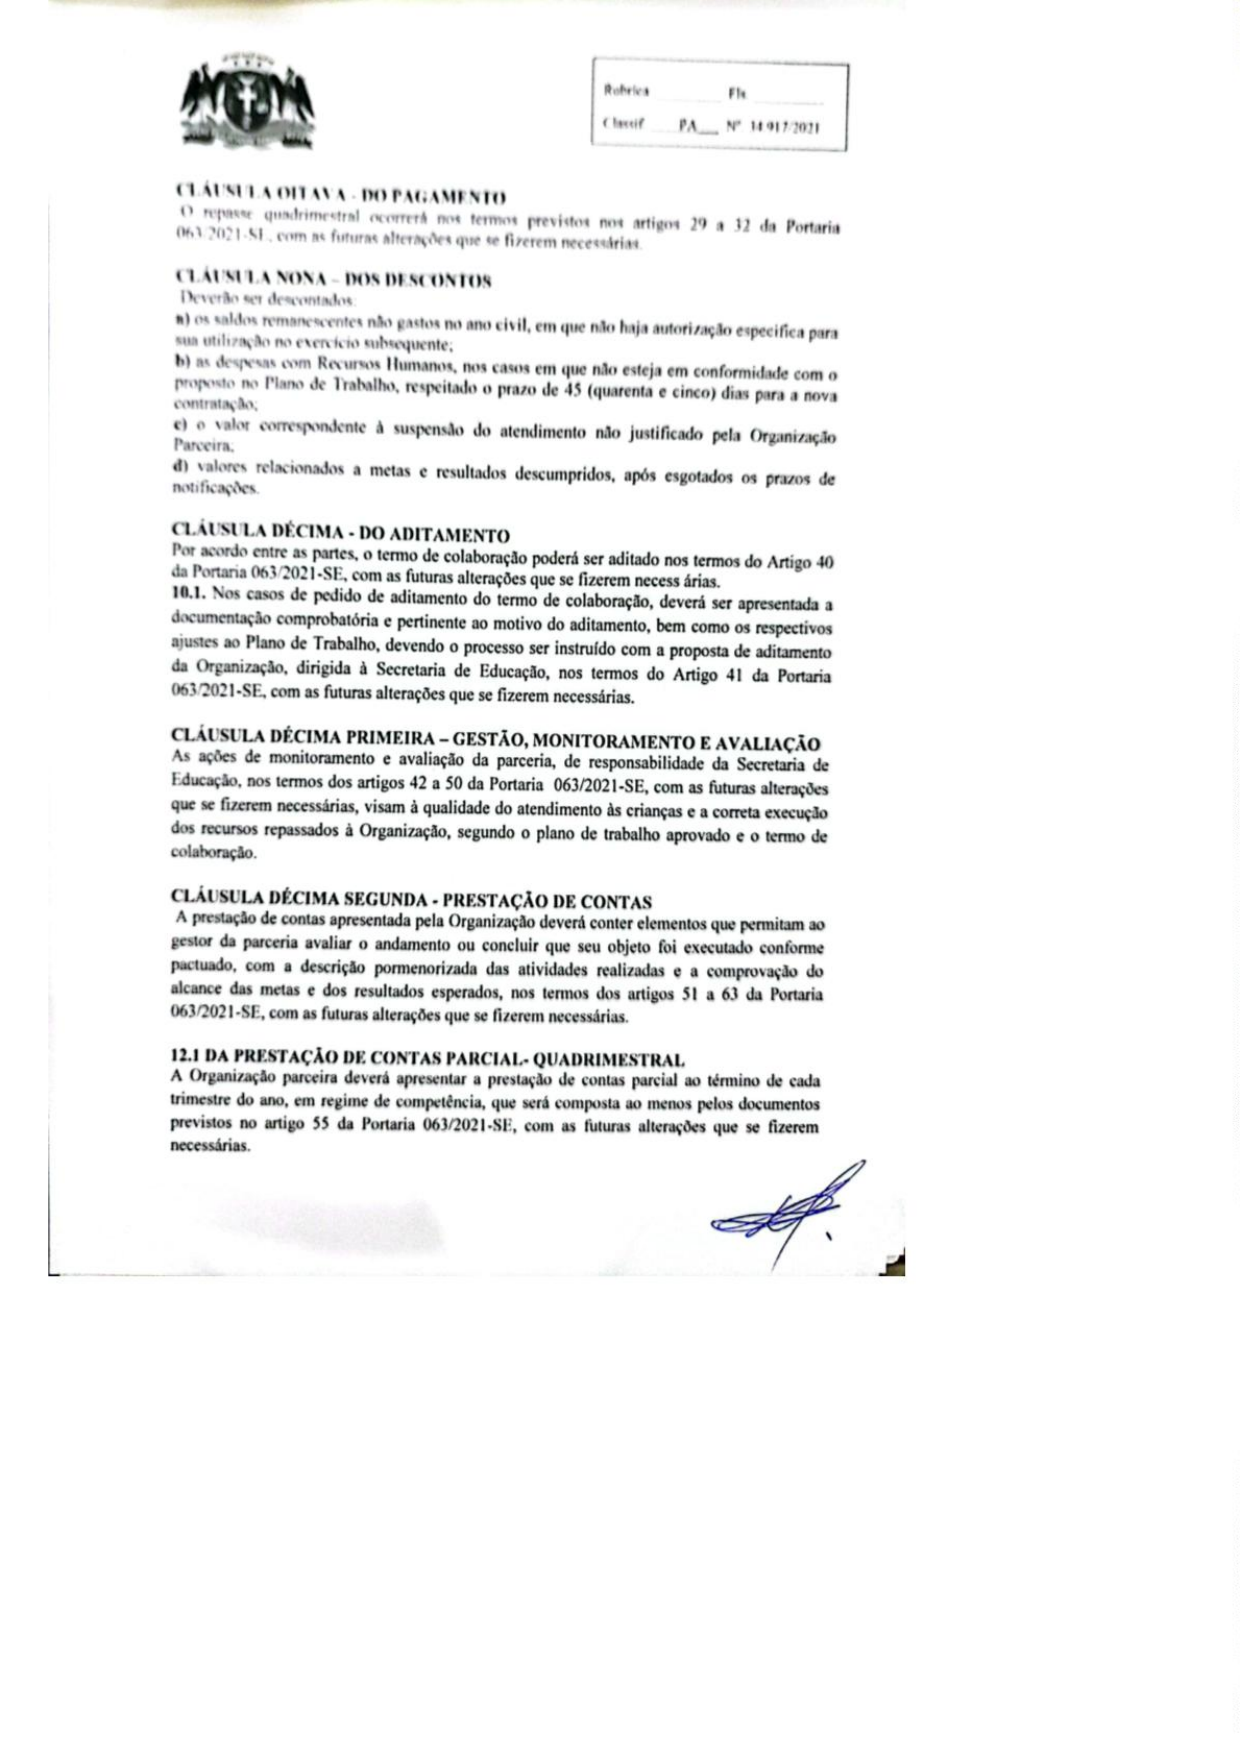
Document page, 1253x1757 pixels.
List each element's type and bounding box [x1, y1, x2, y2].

text_box [48, 0, 1240, 1734]
